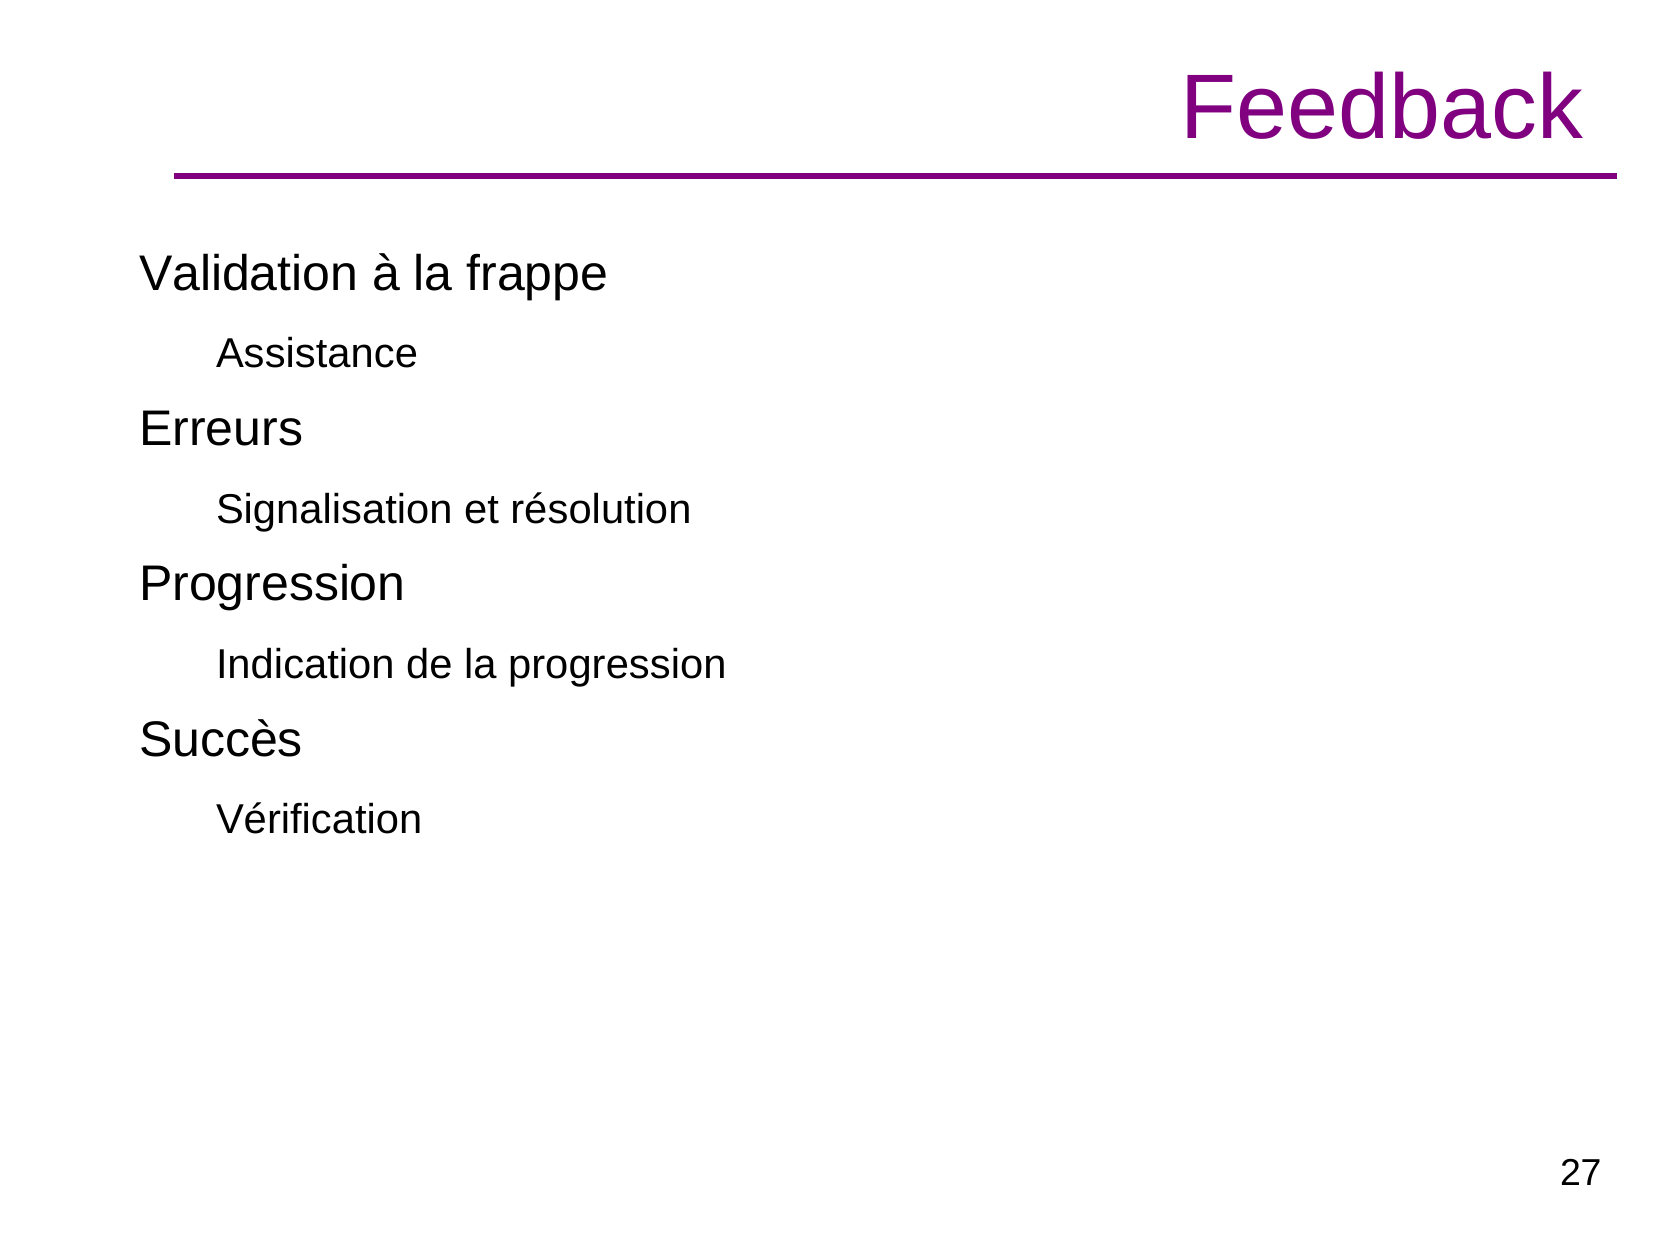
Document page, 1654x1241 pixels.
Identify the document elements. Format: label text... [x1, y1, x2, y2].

title Feedback [84, 39, 1584, 176]
list Validation à la frappe Assistance Erreurs Signalisation et résolution Progression Indication de la progression Succès Vérification [121, 244, 1534, 1162]
